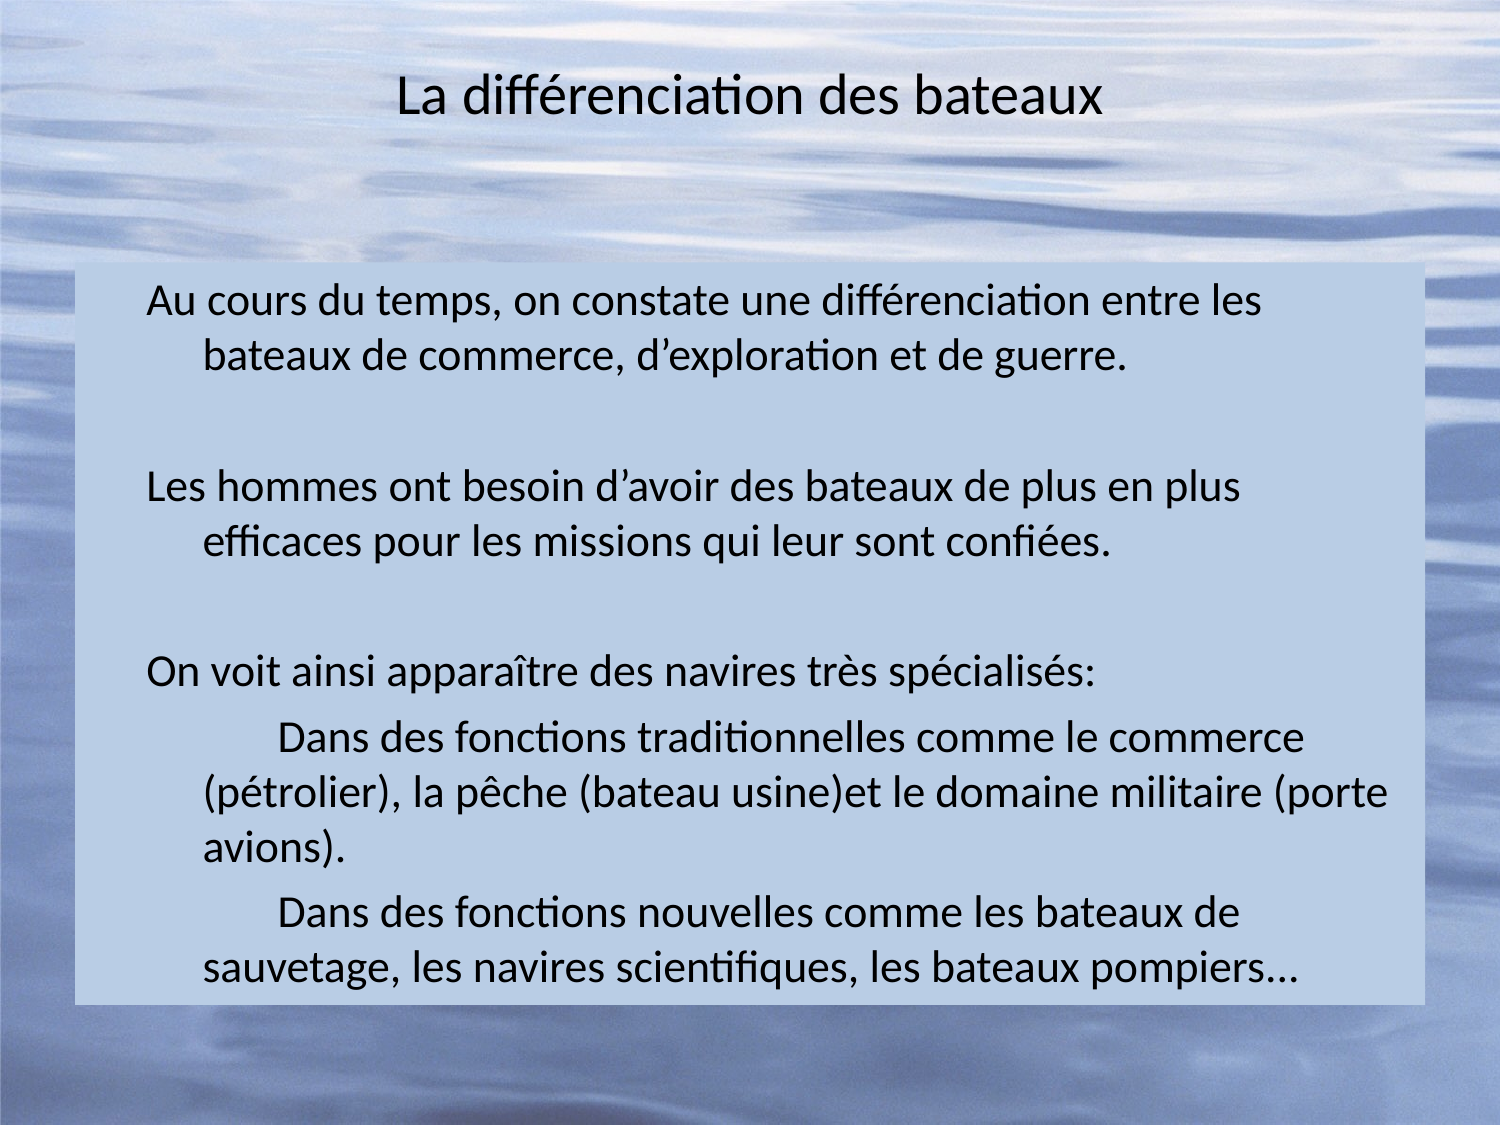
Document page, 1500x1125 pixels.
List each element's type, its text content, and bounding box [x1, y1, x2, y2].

list Au cours du temps, on constate une différenciation entre les bateaux de commerce, d’exploration et de guerre. Les hommes ont besoin d’avoir des bateaux de plus en plus efficaces pour les missions qui leur sont confiées. On voit ainsi apparaître des navires très spécialisés: Dans des fonctions traditionnelles comme le commerce (pétrolier), la pêche (bateau usine)et le domaine militaire (porte avions). Dans des fonctions nouvelles comme les bateaux de sauvetage, les navires scientifiques, les bateaux pompiers... [75, 262, 1426, 1005]
title La différenciation des bateaux [75, 45, 1426, 138]
picture [0, 0, 1500, 1125]
